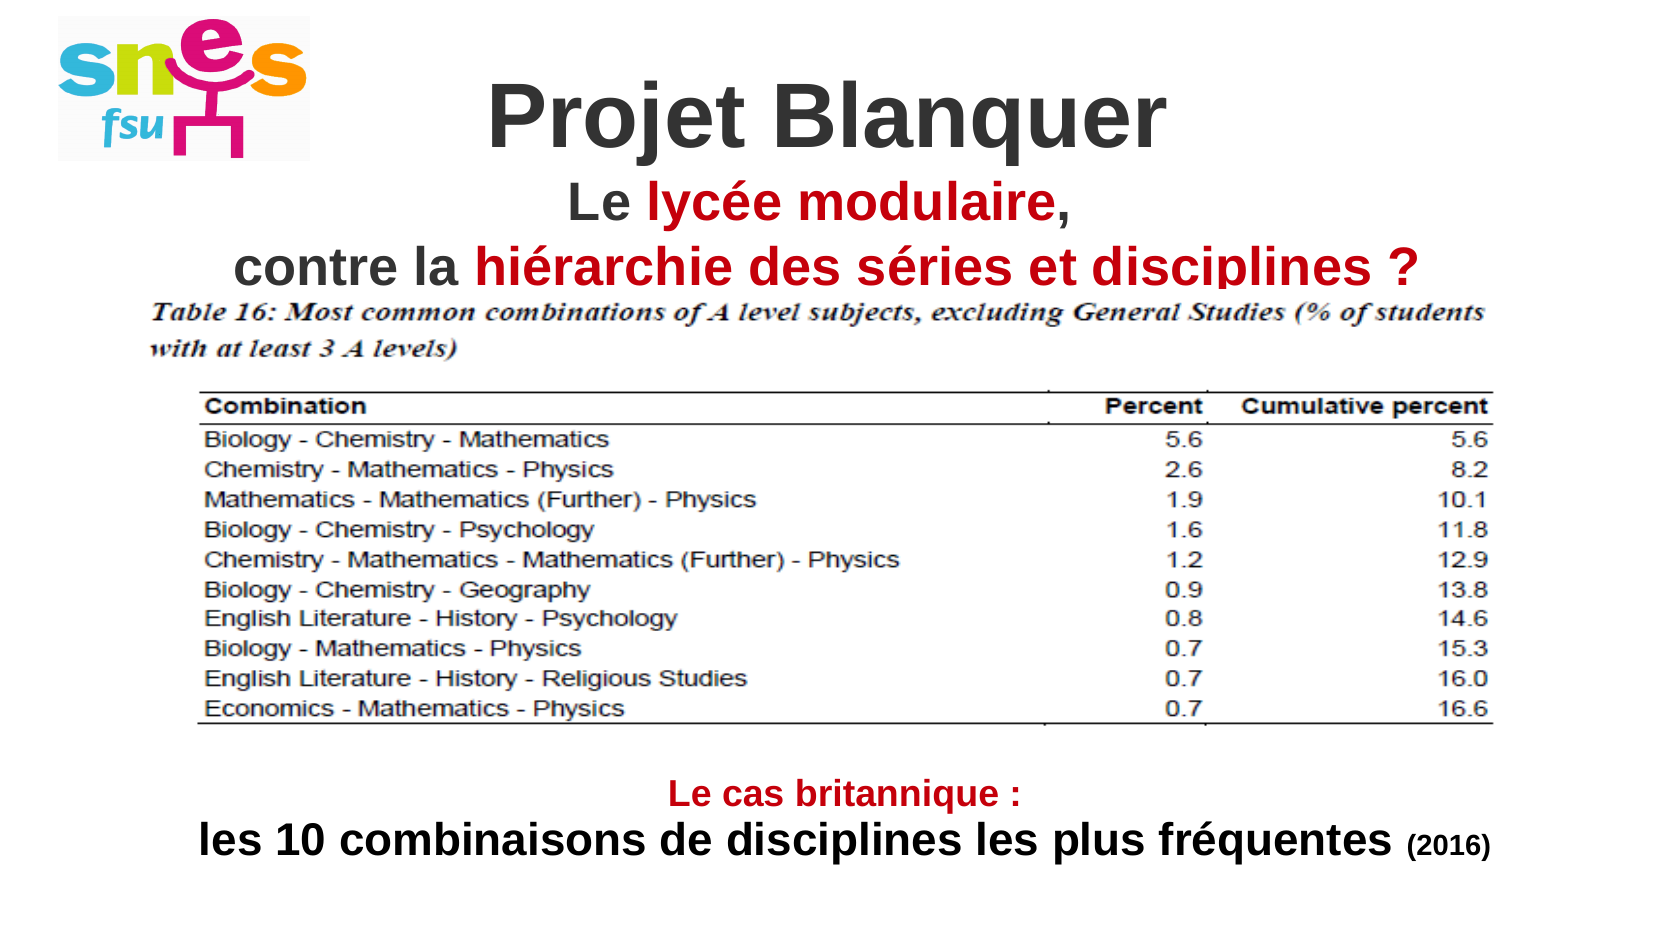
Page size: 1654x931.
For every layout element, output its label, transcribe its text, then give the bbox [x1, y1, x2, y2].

text_box Le cas britannique : les 10 combinaisons de disciplines les plus fréquentes (2016) [146, 764, 1544, 873]
picture [58, 17, 310, 161]
picture [134, 289, 1544, 745]
title Projet Blanquer Le lycée modulaire, contre la hiérarchie des séries et disciplines ? [121, 56, 1534, 269]
